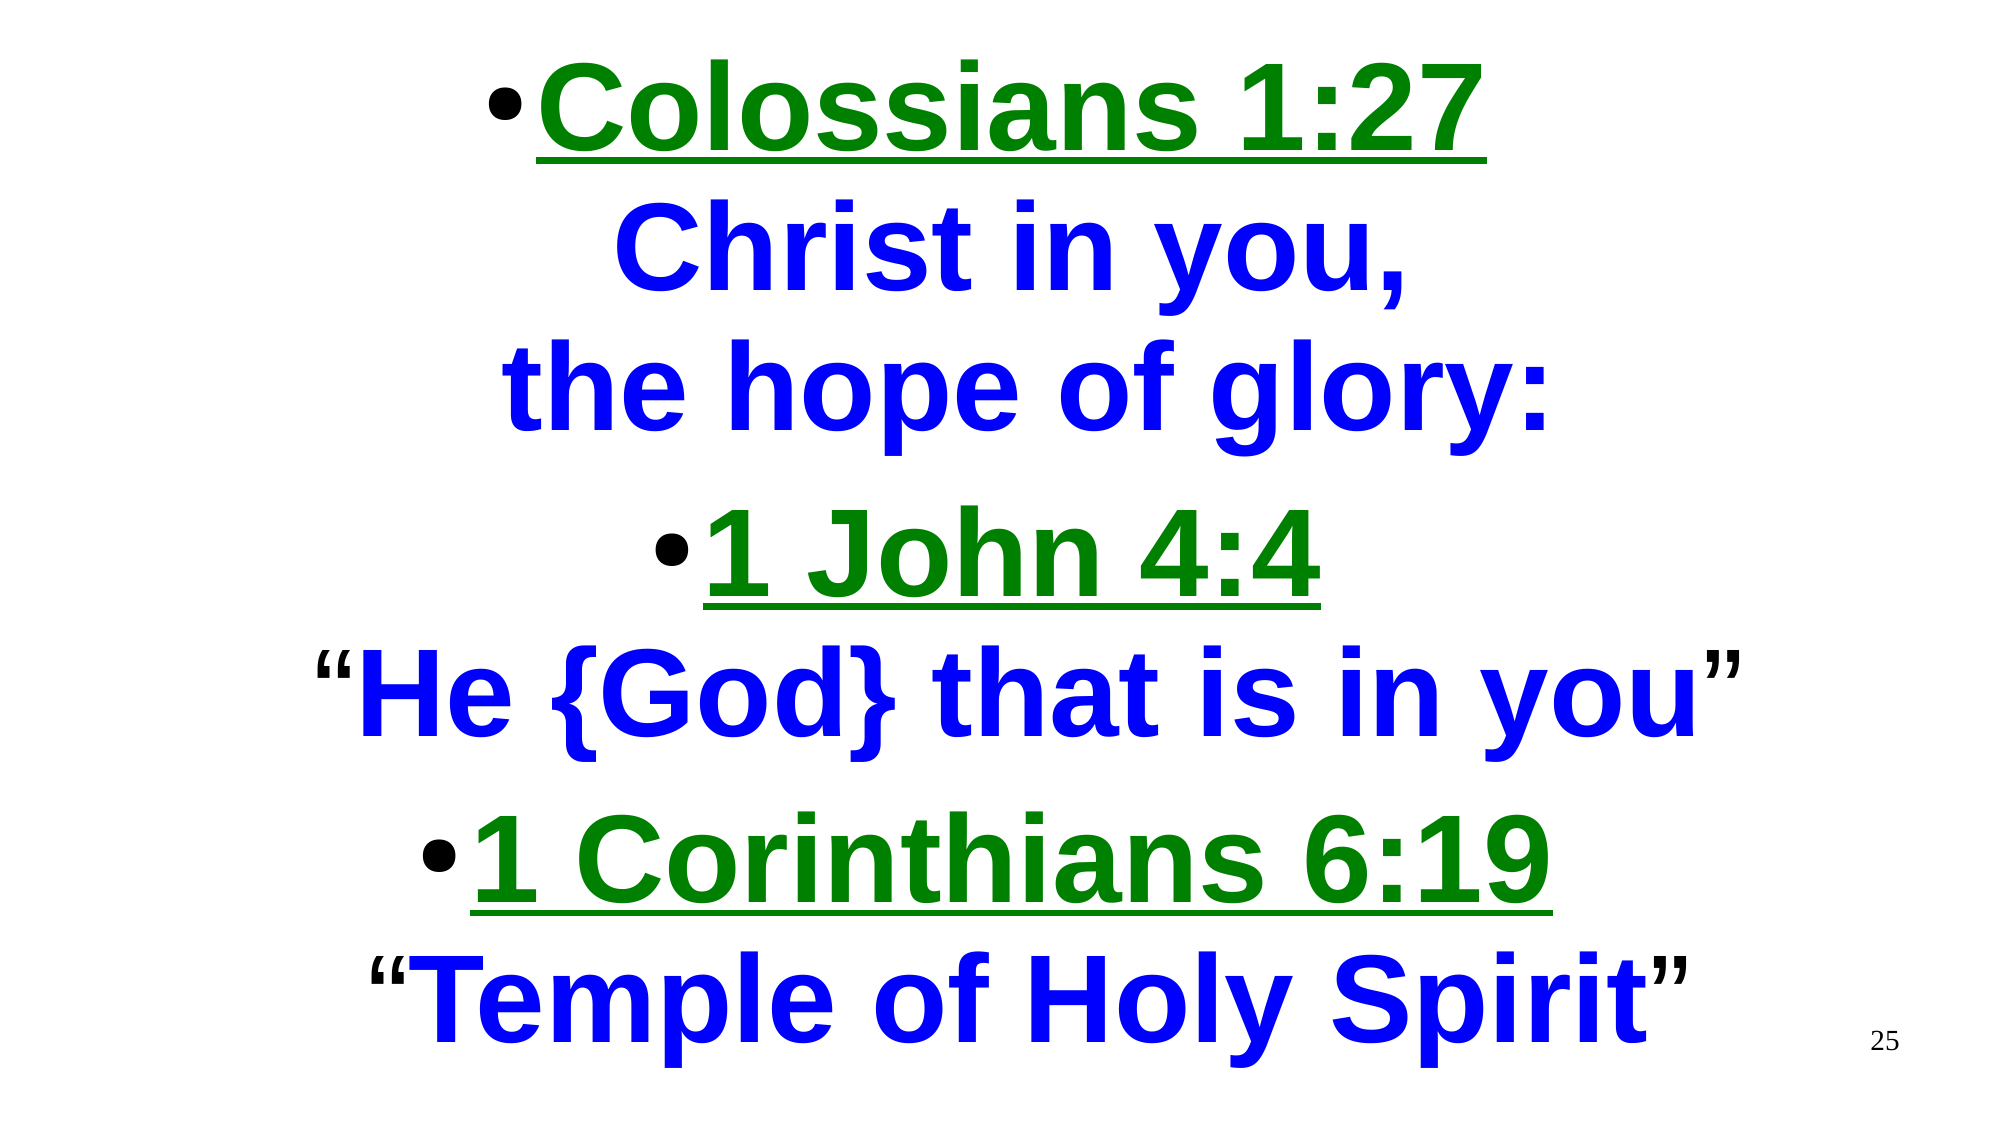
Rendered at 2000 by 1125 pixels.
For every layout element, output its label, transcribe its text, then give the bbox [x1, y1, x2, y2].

list Colossians 1:27 Christ in you, the hope of glory: 1 John 4:4 “He {God} that is in you” 1 Corinthians 6:19 “Temple of Holy Spirit” [37, 37, 1951, 1088]
